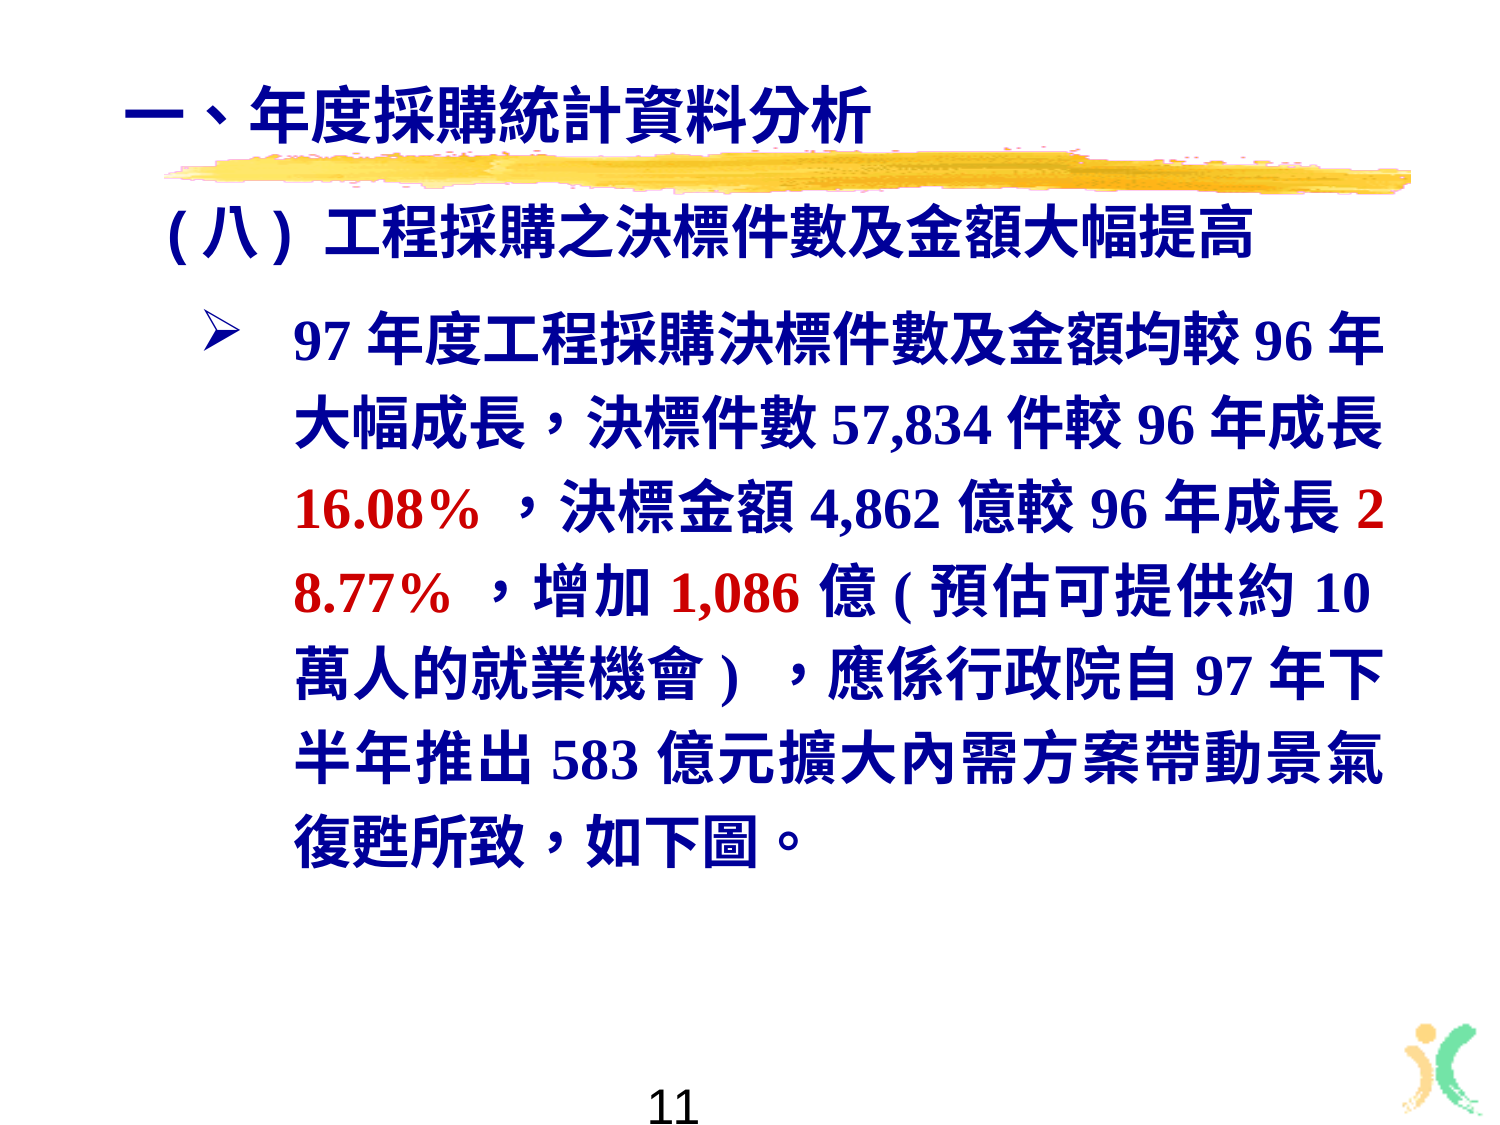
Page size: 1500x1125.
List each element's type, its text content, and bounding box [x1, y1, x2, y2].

text_box (八) 工程採購之決標件數及金額大幅提高 [147, 187, 1277, 273]
list 97年度工程採購決標件數及金額均較96年大幅成長，決標件數57,834件較96年成長16.08%，決標金額4,862億較96年成長28.77%，增加1,086億(預估可提供約10萬人的就業機會) ，應係行政院自97年下半年推出583億元擴大內需方案帶動景氣復甦所致，如下圖。 [183, 280, 1401, 997]
text_box 一、年度採購統計資料分析 [41, 68, 956, 159]
picture [164, 141, 1411, 205]
